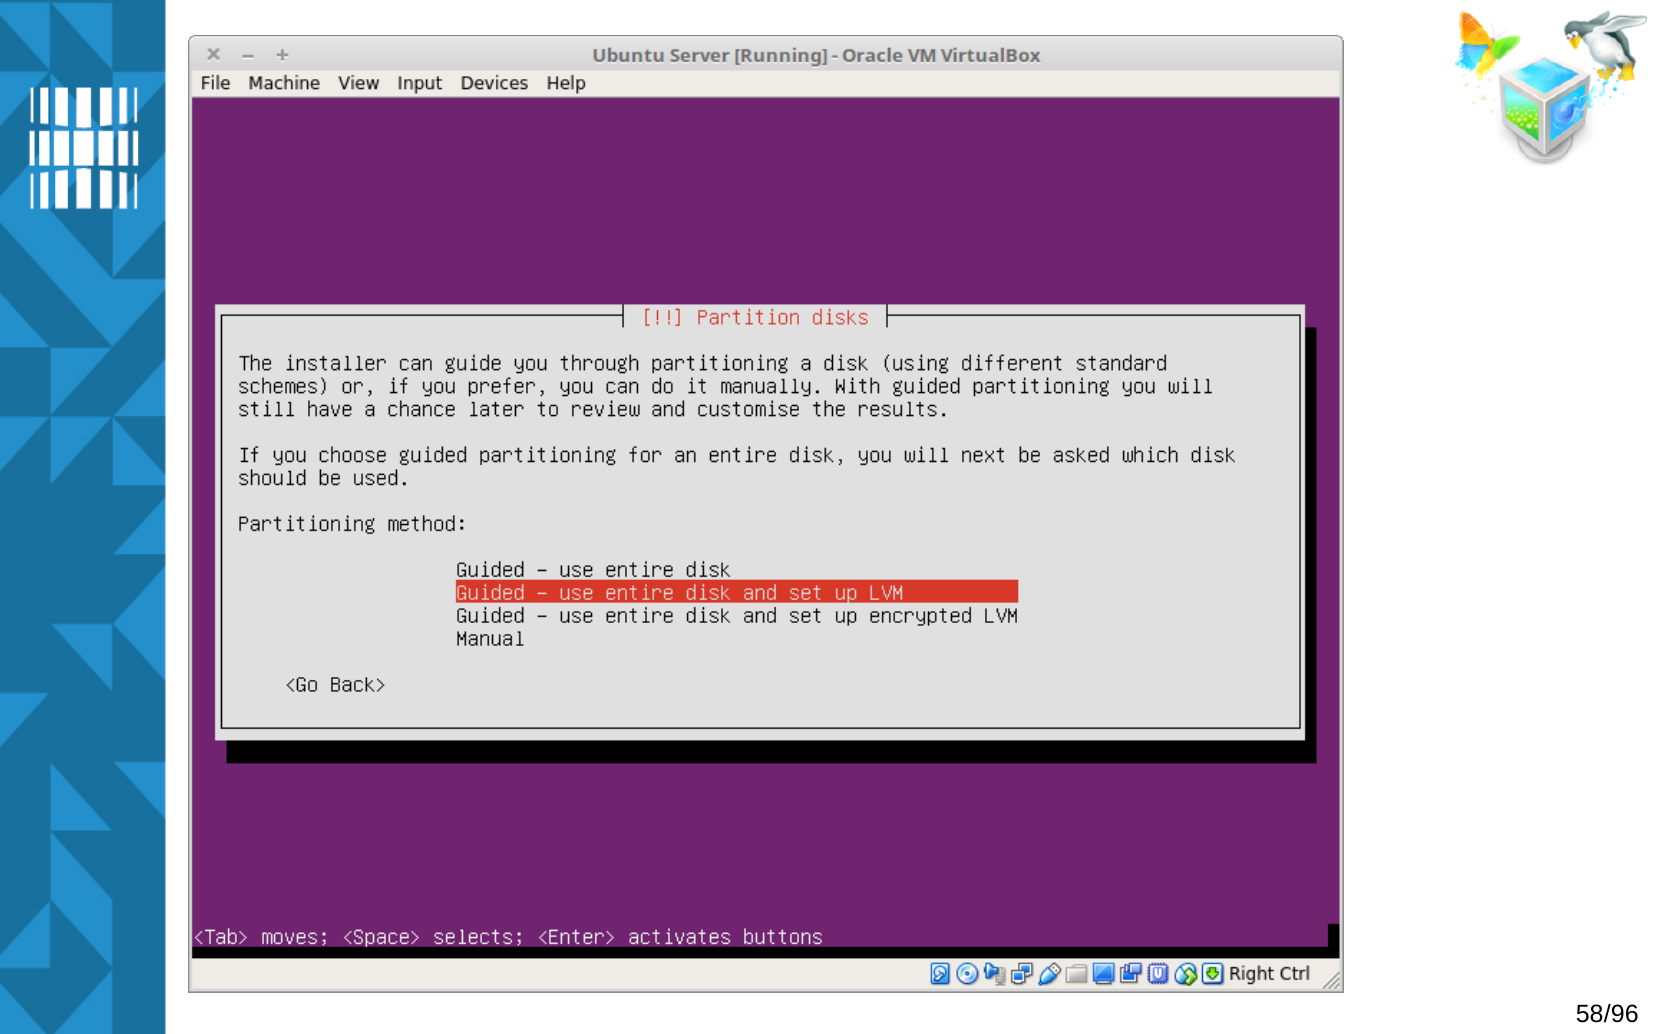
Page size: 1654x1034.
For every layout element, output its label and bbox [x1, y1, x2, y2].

picture [1452, 7, 1653, 166]
picture [188, 35, 1344, 993]
